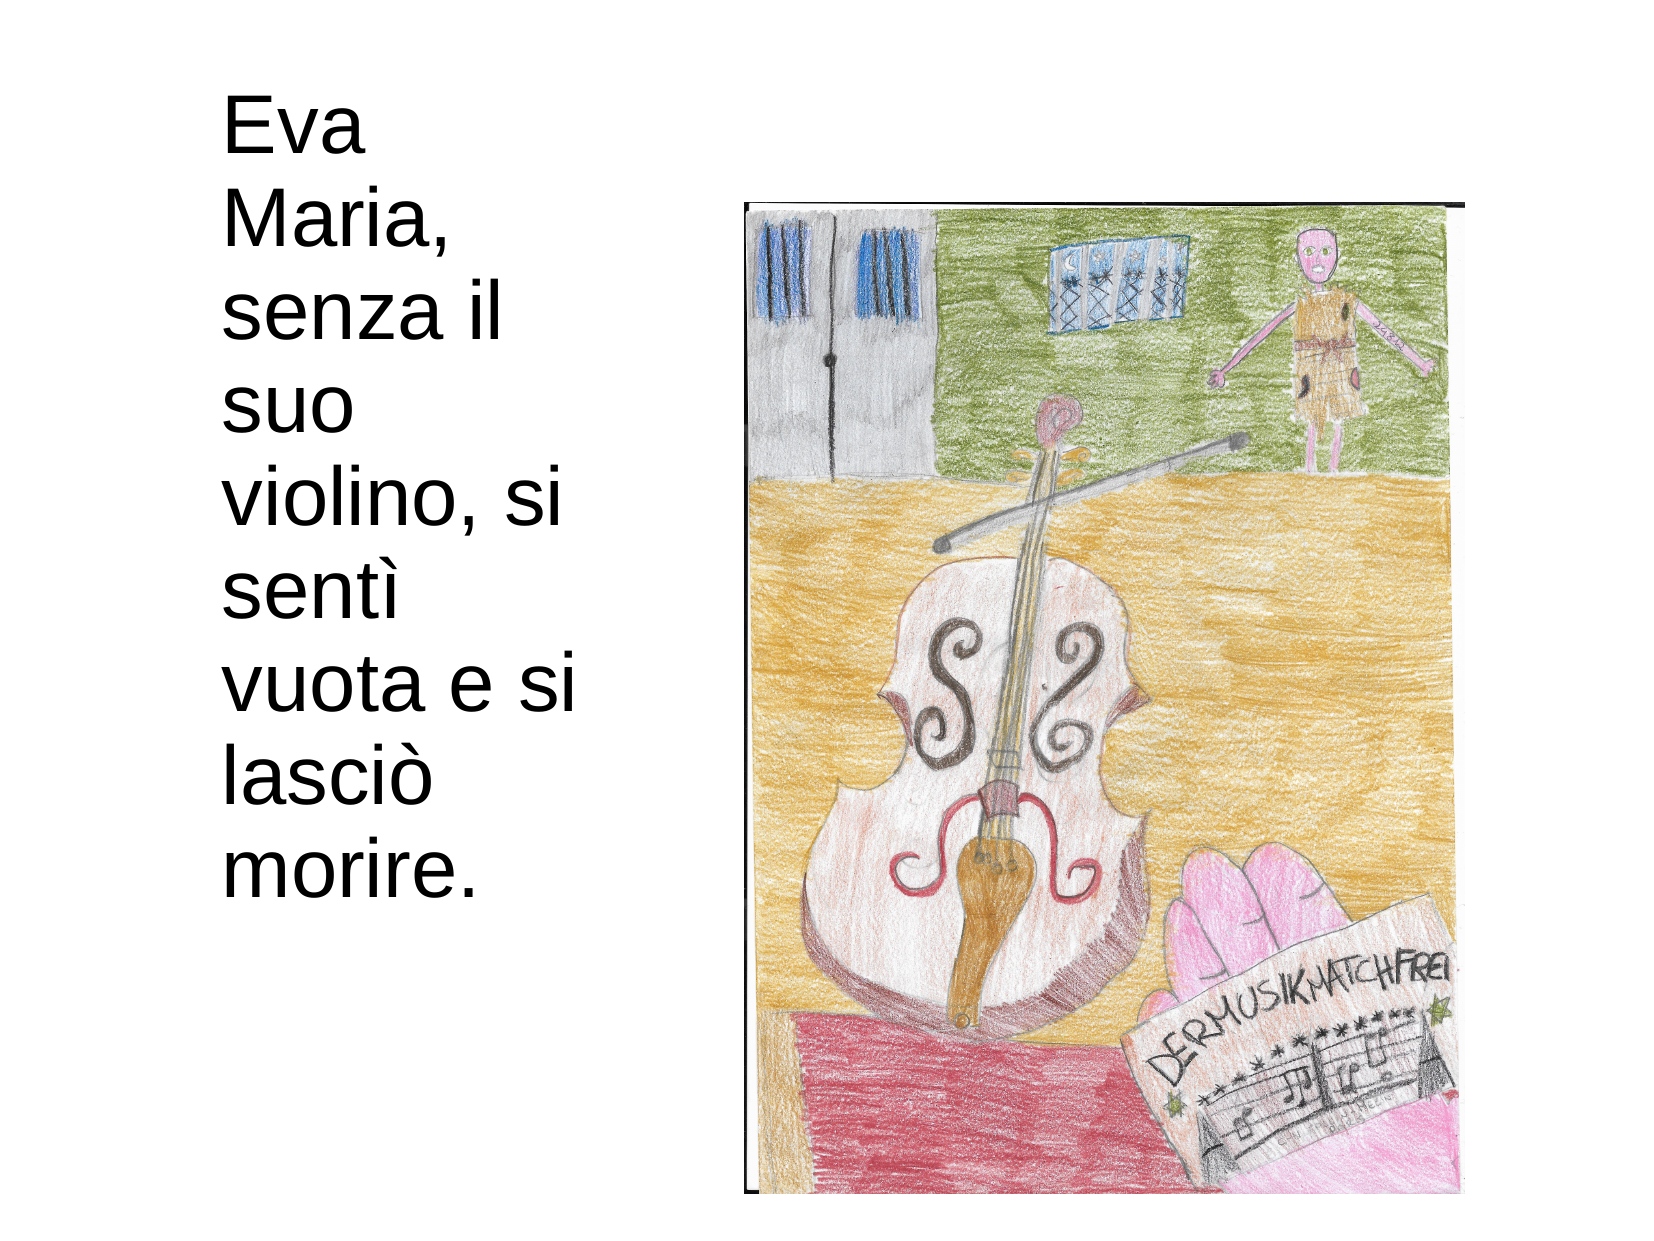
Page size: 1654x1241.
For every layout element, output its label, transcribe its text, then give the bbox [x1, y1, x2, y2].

picture [744, 202, 1465, 1194]
text_box Eva Maria, senza il suo violino, si sentì vuota e si lasciò morire. [207, 70, 613, 764]
